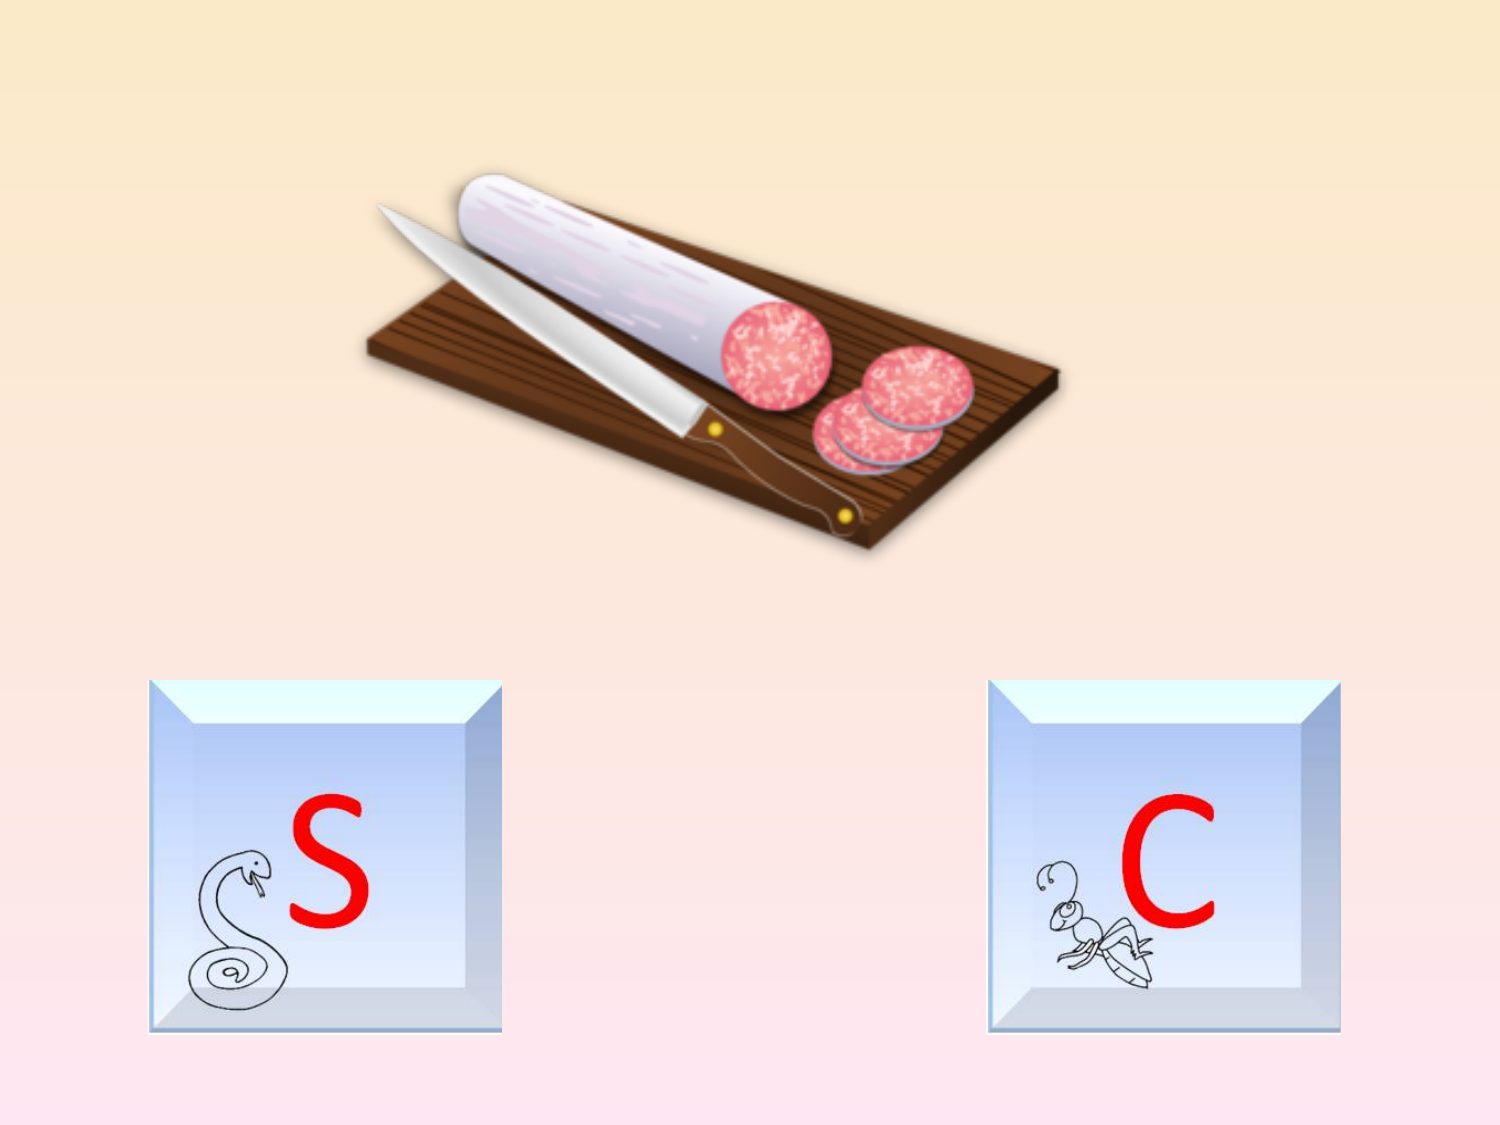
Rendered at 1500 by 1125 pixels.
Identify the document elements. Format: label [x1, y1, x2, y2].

picture [348, 160, 1081, 574]
picture [147, 680, 502, 1035]
picture [986, 680, 1341, 1035]
